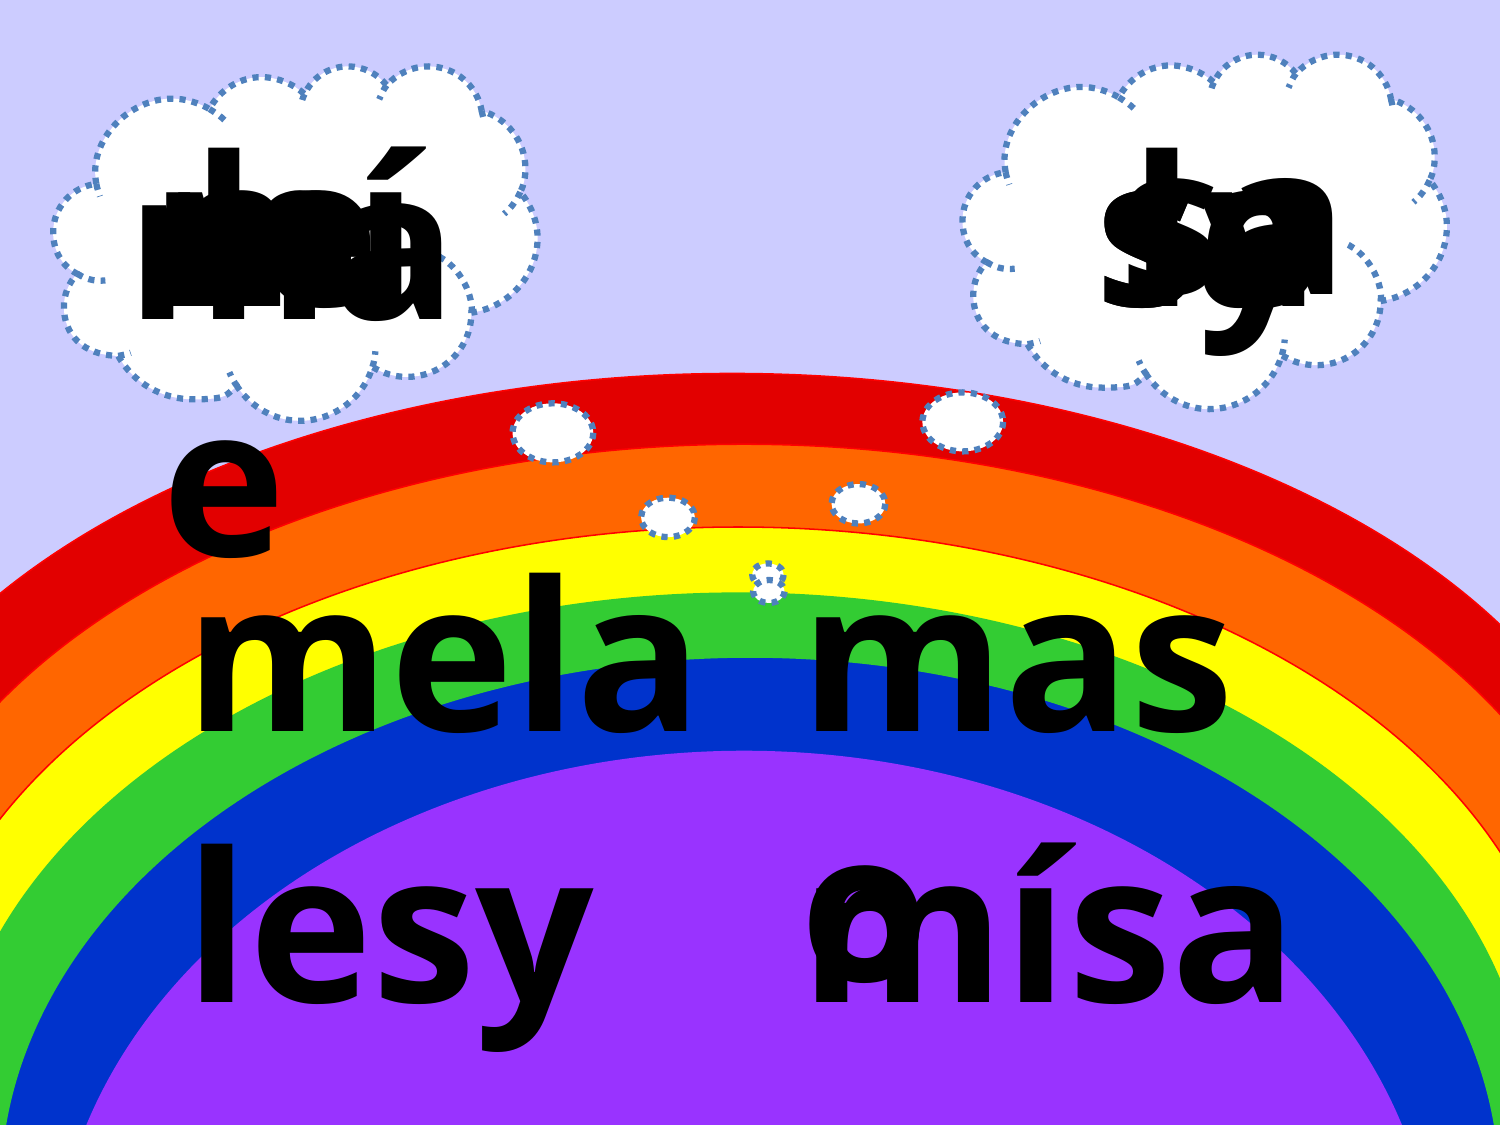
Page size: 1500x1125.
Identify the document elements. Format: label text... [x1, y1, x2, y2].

text_box ma [112, 0, 491, 370]
text_box lesy [171, 786, 739, 1053]
text_box [491, 114, 538, 308]
text_box mísa [785, 786, 1341, 1053]
text_box [962, 86, 1282, 410]
text_box me [204, 462, 247, 486]
text_box so [1080, 90, 1424, 356]
text_box me [147, 370, 491, 606]
text_box [1216, 54, 1383, 78]
text_box [1283, 356, 1350, 366]
text_box [0, 373, 1500, 1125]
text_box [53, 128, 112, 356]
text_box mela [171, 515, 739, 781]
text_box sa [1104, 78, 1448, 344]
text_box [128, 370, 147, 387]
text_box mí [135, 90, 479, 356]
text_box maso [785, 515, 1353, 1031]
text_box [1135, 65, 1209, 78]
text_box la [1424, 90, 1459, 356]
